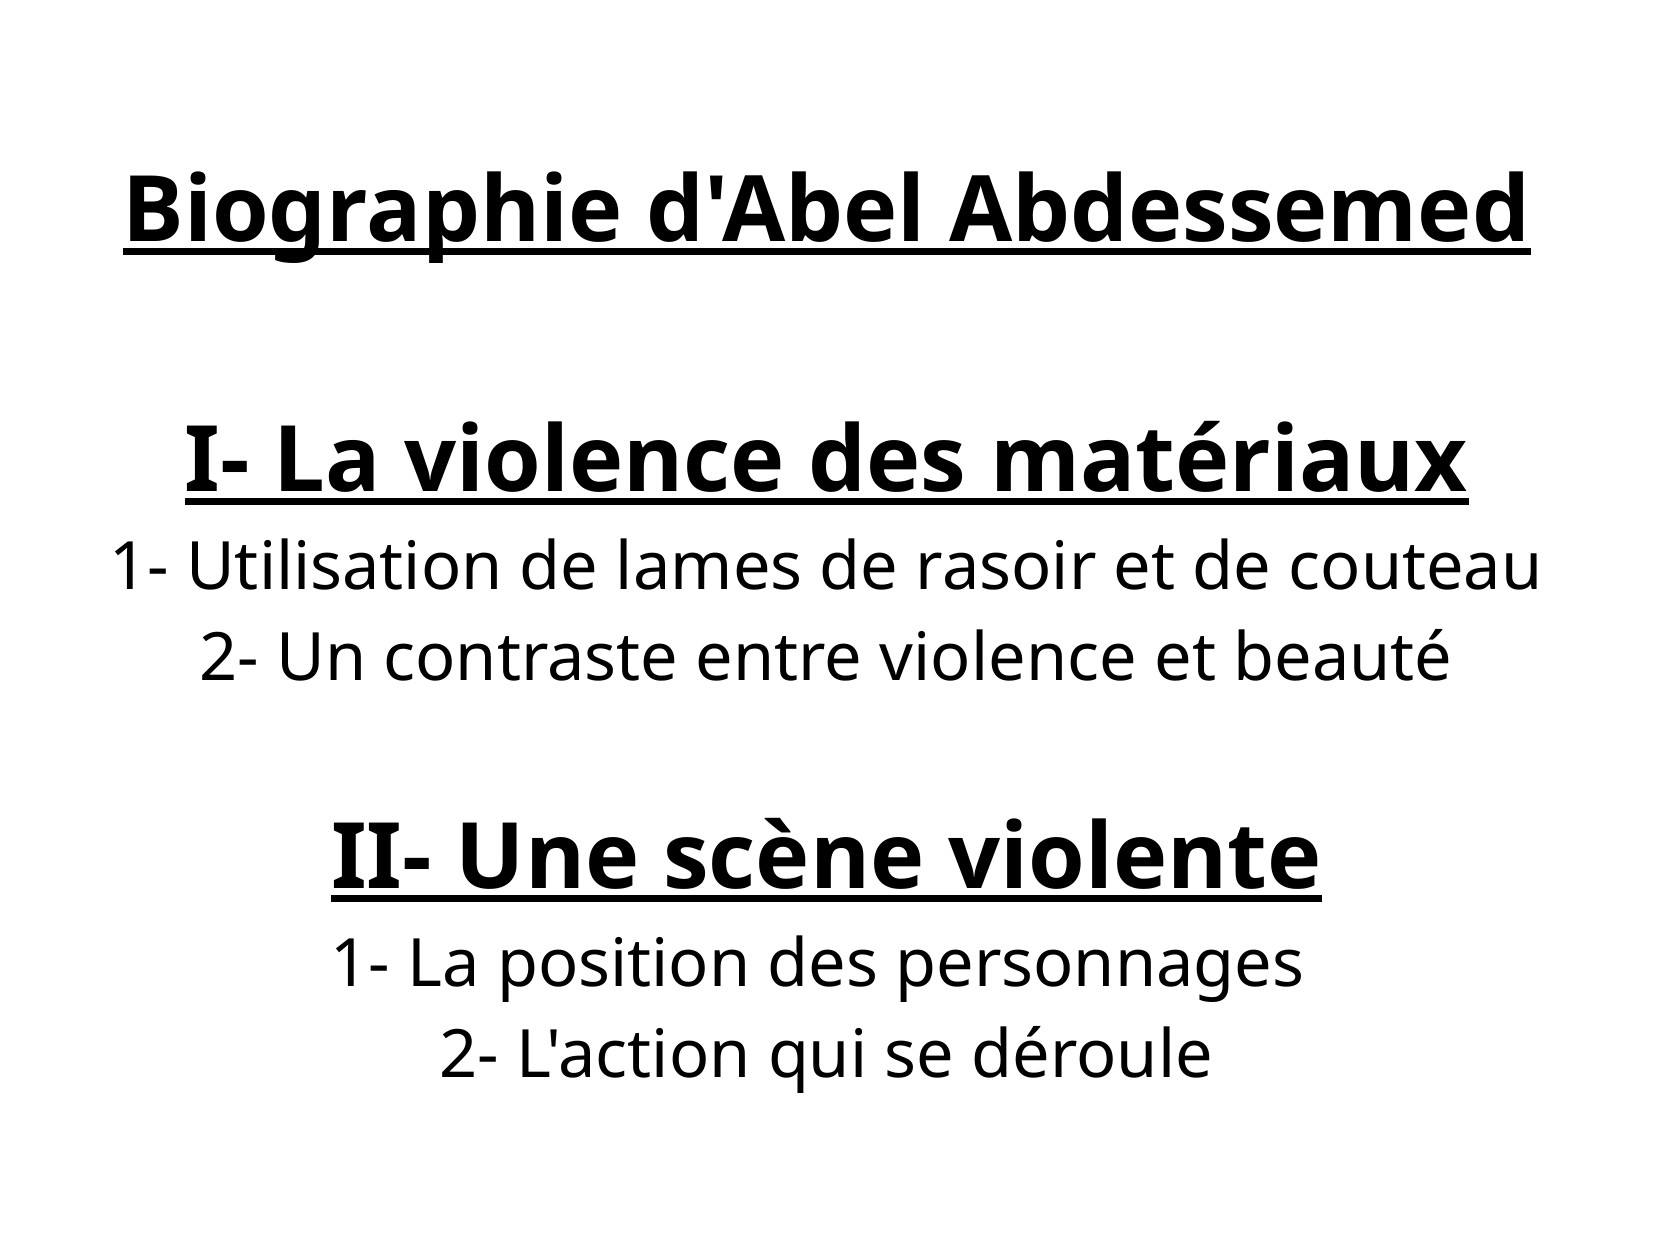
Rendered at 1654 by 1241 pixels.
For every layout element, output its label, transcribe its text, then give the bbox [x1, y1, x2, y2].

subtitle Biographie d'Abel Abdessemed I- La violence des matériaux 1- Utilisation de lames de rasoir et de couteau 2- Un contraste entre violence et beauté II- Une scène violente 1- La position des personnages 2- L'action qui se déroule [0, 0, 1654, 1241]
